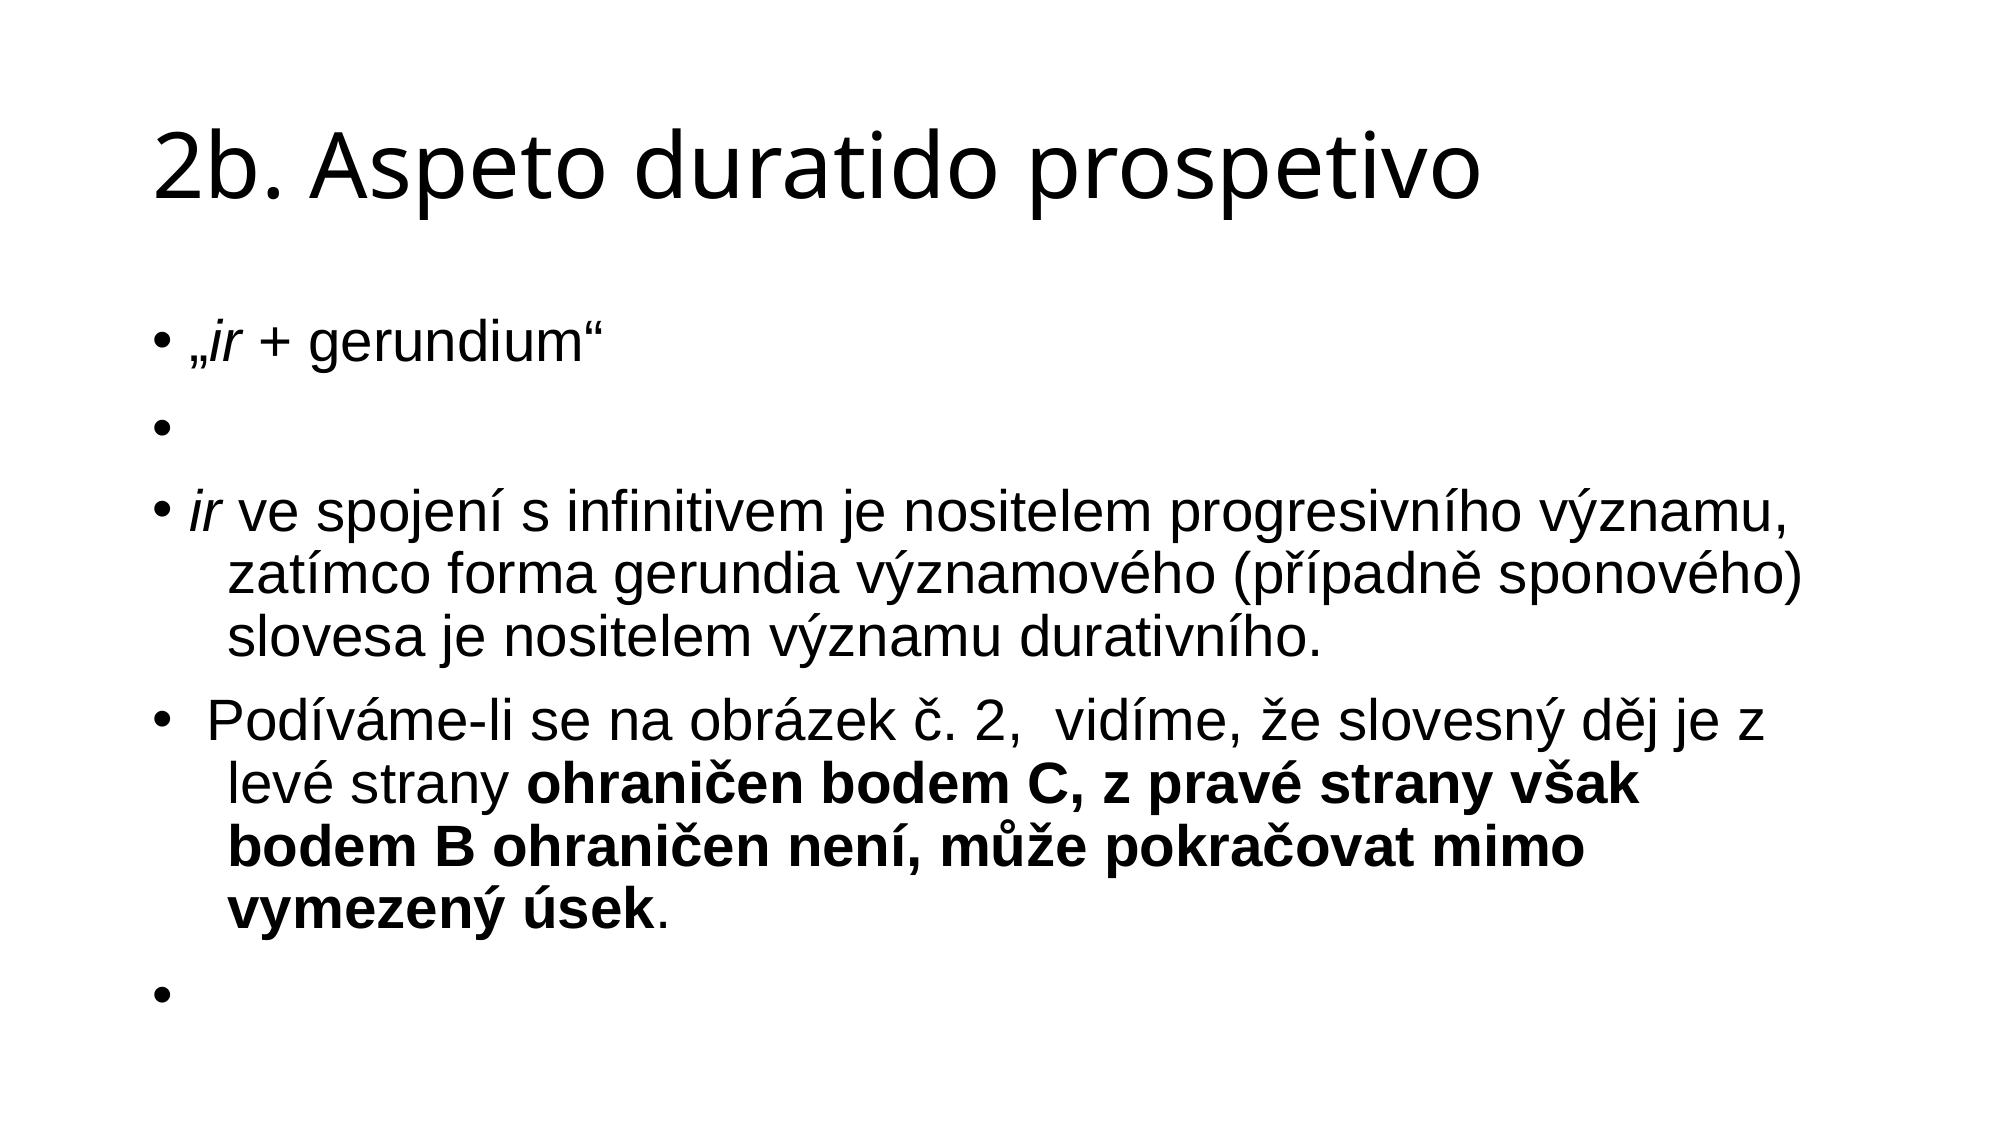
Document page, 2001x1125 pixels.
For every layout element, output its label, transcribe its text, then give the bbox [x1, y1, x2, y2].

title 2b. Aspeto duratido prospetivo [137, 59, 1863, 278]
list „ir + gerundium“ ir ve spojení s infinitivem je nositelem progresivního významu, zatímco forma gerundia významového (případně sponového) slovesa je nositelem významu durativního. Podíváme-li se na obrázek č. 2, vidíme, že slovesný děj je z levé strany ohraničen bodem C, z pravé strany však bodem B ohraničen není, může pokračovat mimo vymezený úsek. [137, 303, 1863, 1018]
